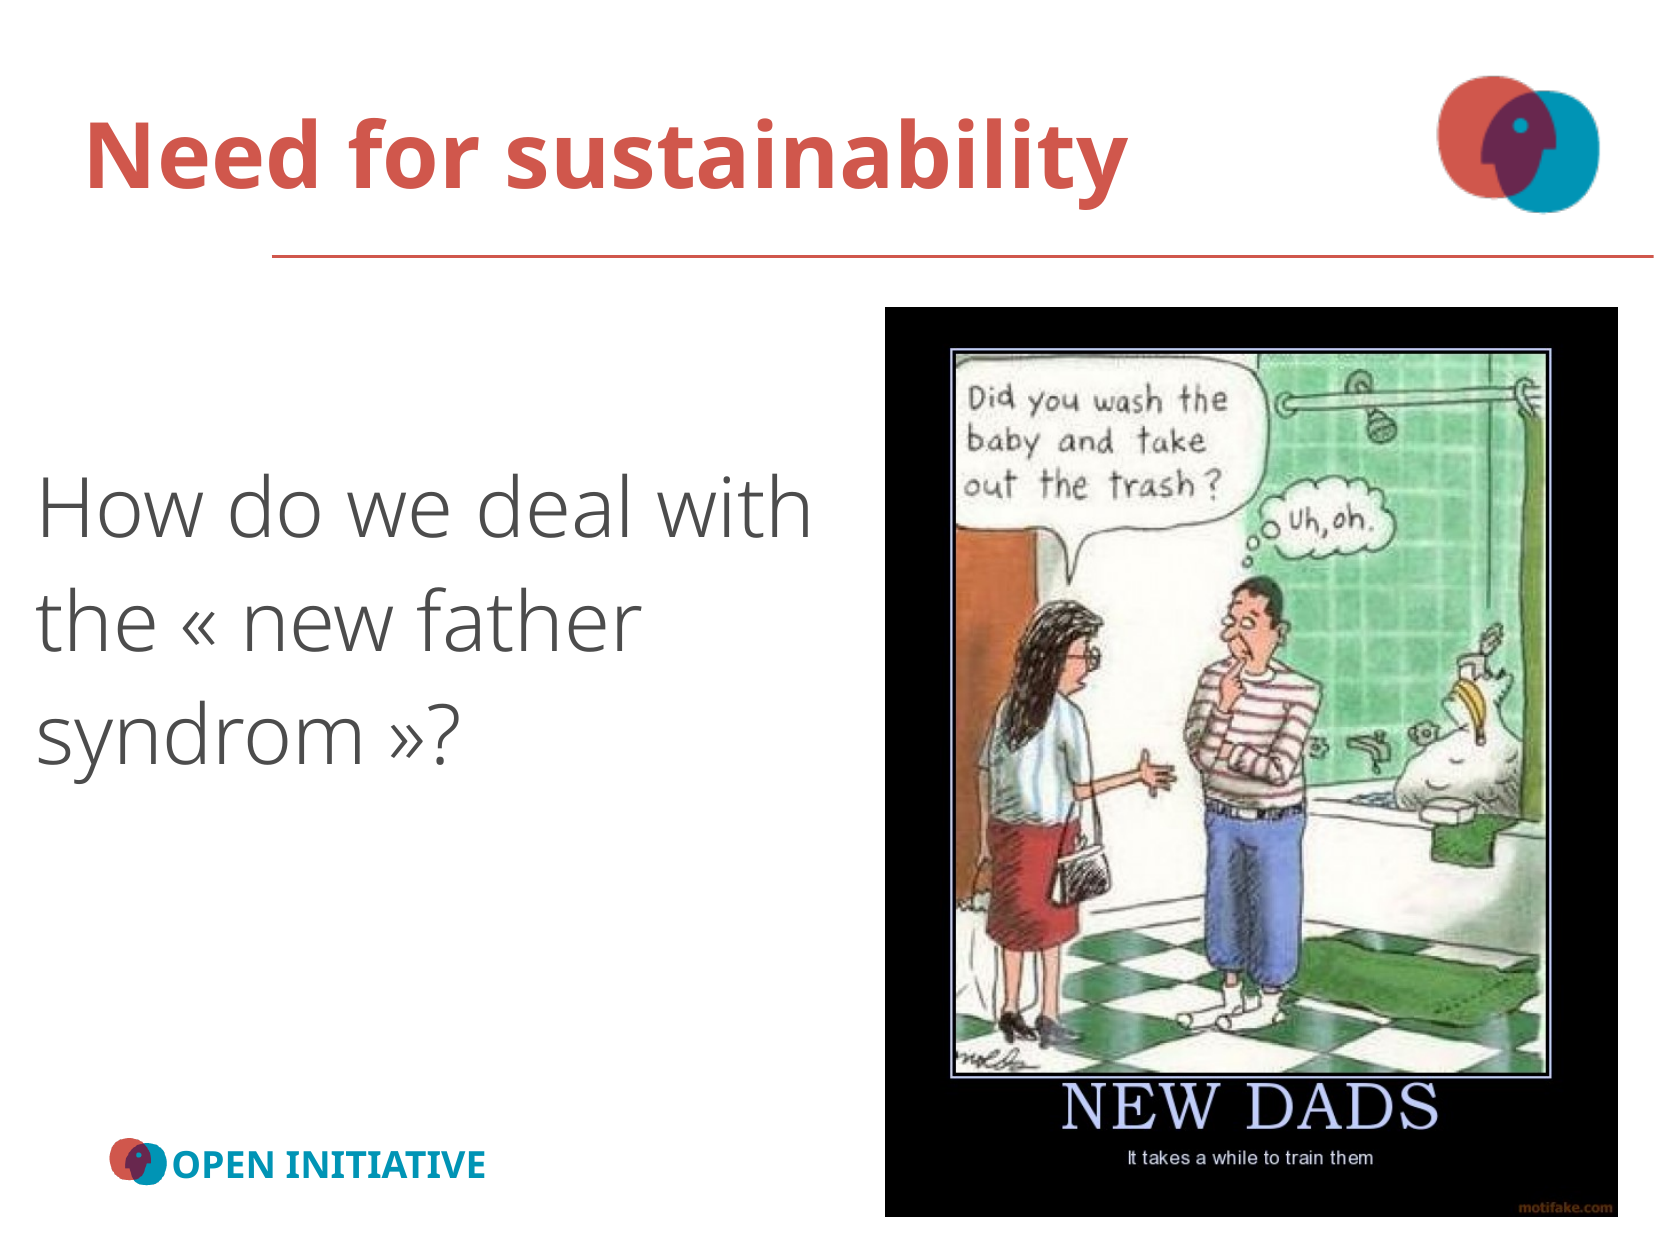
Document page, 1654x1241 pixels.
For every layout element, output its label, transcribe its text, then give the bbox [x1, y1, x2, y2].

picture [1453, 59, 1611, 236]
picture [106, 1131, 170, 1193]
title Need for sustainability [82, 49, 1453, 257]
list How do we deal with the « new father syndrom »? [35, 448, 885, 922]
picture [885, 307, 1618, 1217]
